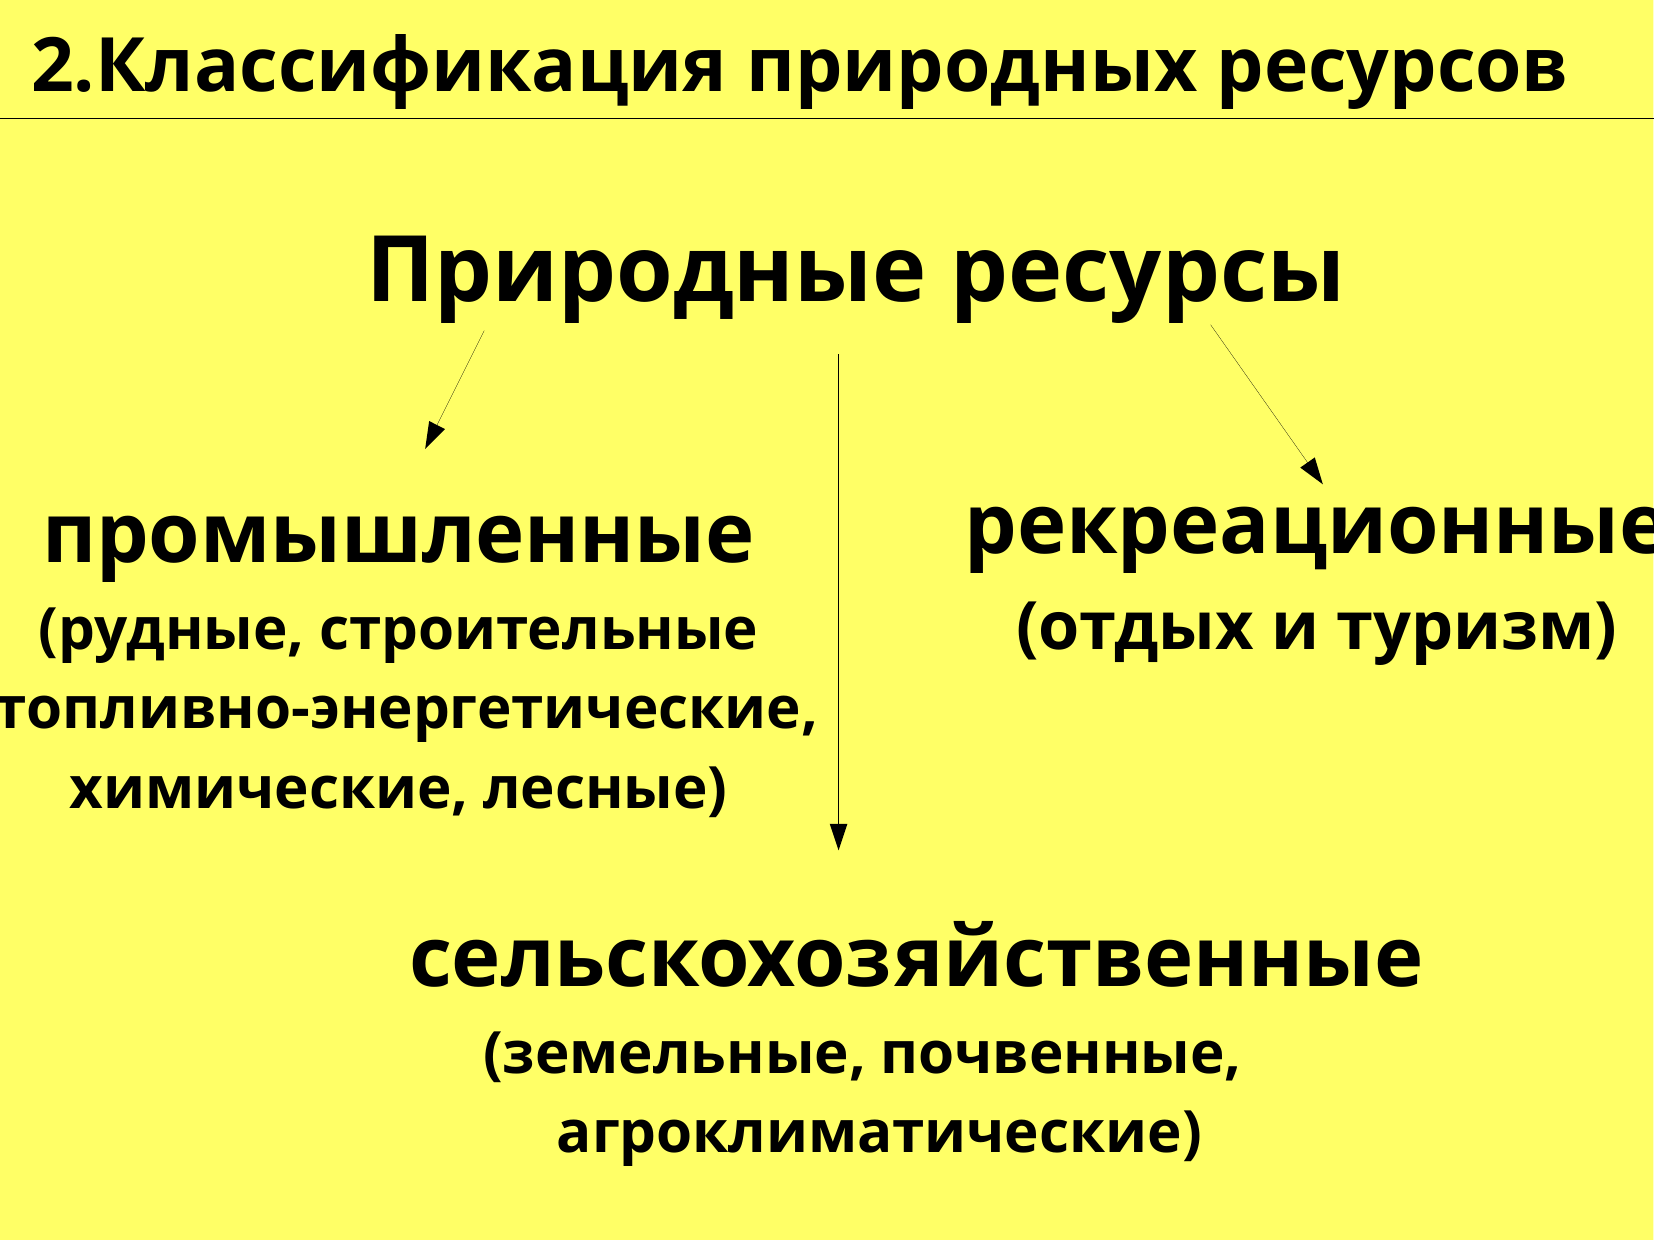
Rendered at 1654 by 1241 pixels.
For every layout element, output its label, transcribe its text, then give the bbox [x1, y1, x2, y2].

text_box 2.Классификация природных ресурсов [16, 3, 1495, 119]
text_box сельскохозяйственные (земельные, почвенные, агроклиматические) [394, 890, 1363, 1171]
text_box промышленные (рудные, строительные топливно-энергетические, химические, лесные) [100, 543, 697, 756]
text_box Природные ресурсы [484, 153, 1229, 378]
text_box рекреационные (отдых и туризм) [1080, 460, 1554, 674]
